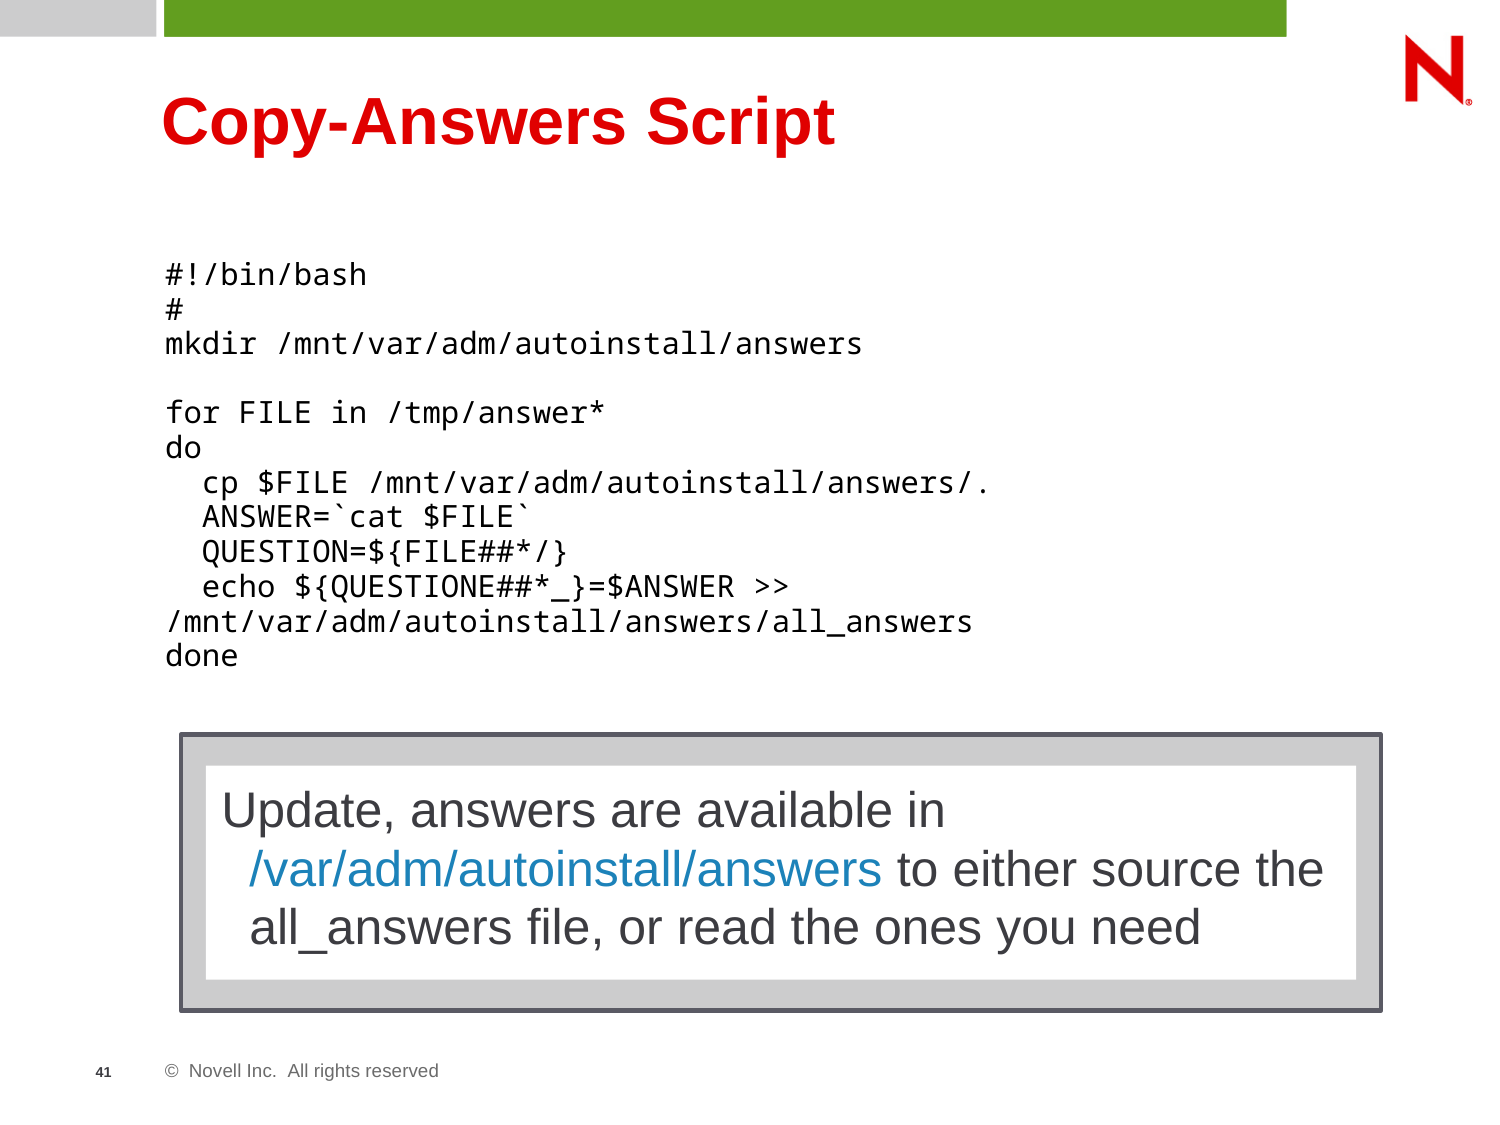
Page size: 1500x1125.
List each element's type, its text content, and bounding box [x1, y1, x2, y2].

text_box [180, 734, 1381, 1011]
chart [164, 262, 1387, 670]
list Update, answers are available in /var/adm/autoinstall/answers to either source the all_answers file, or read the ones you need [221, 779, 1341, 966]
title Copy-Answers Script [161, 41, 1383, 205]
picture [1403, 32, 1473, 107]
